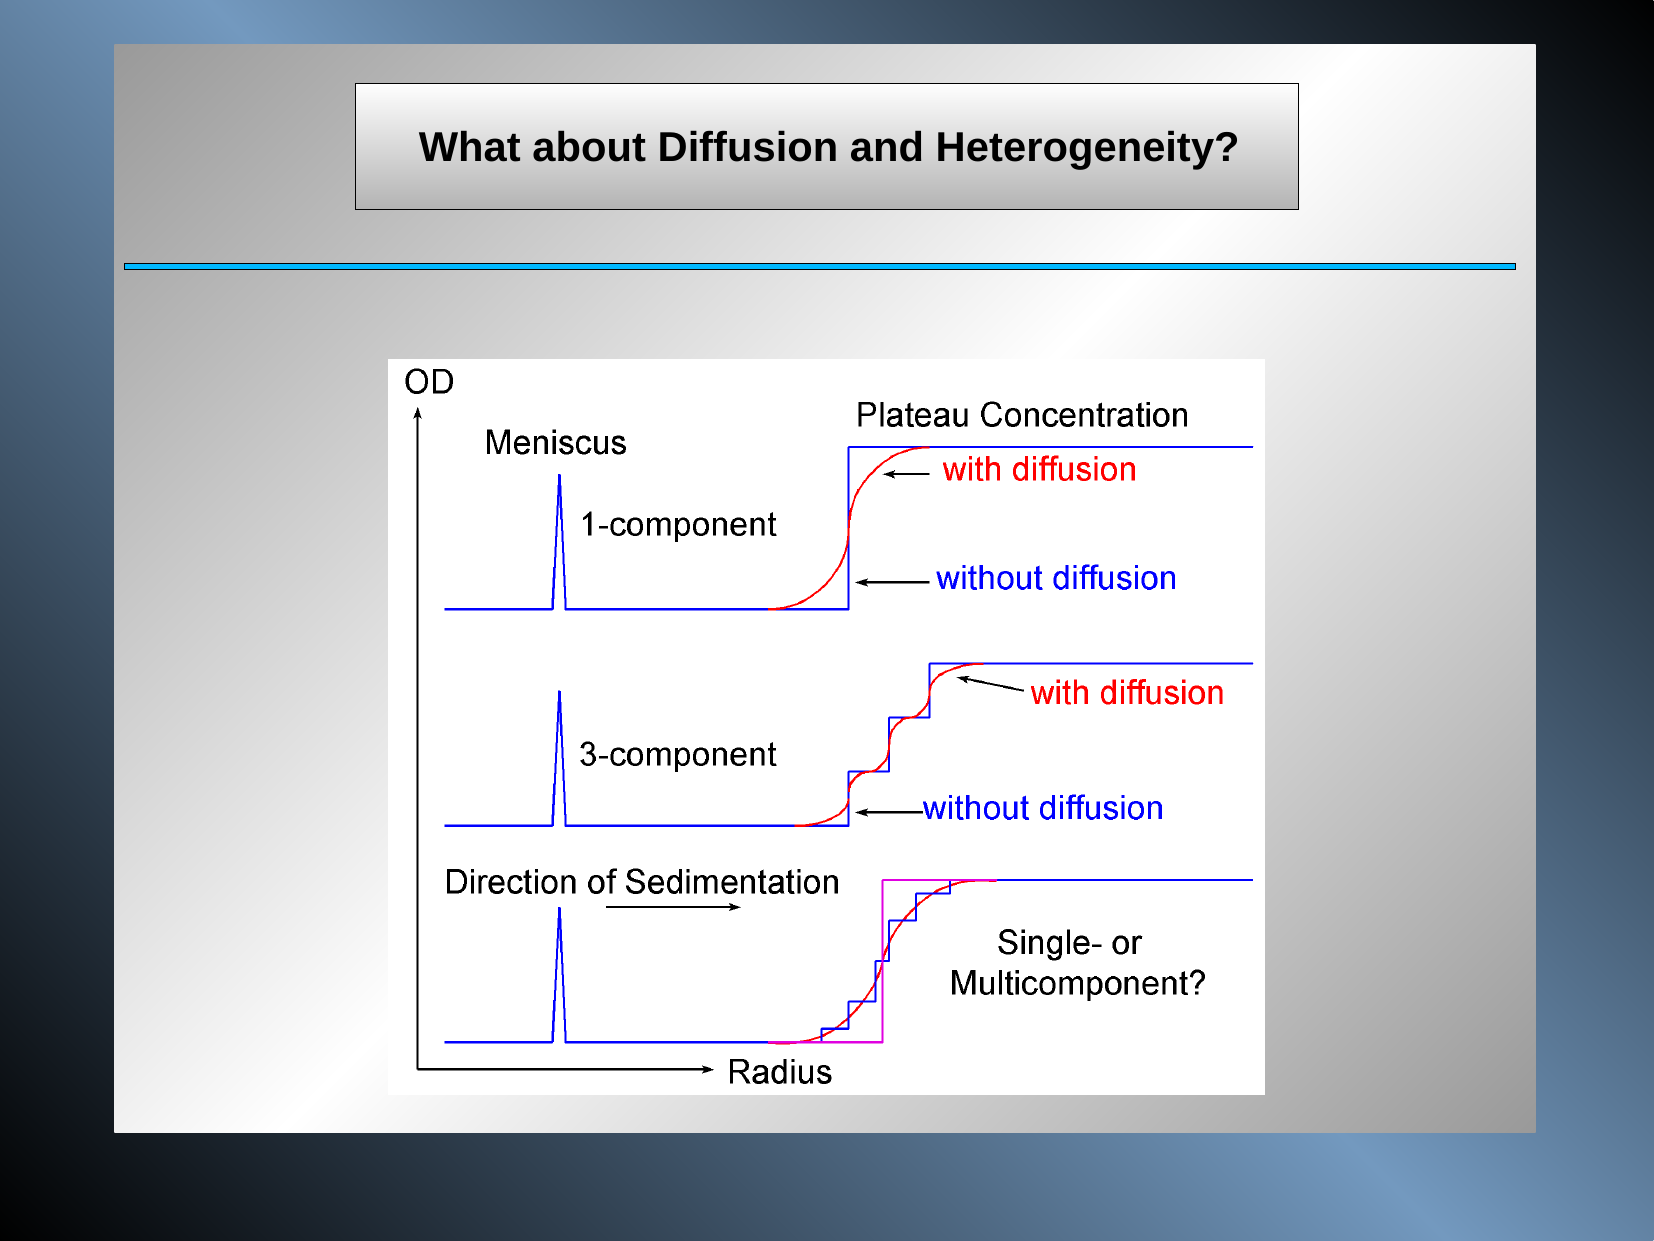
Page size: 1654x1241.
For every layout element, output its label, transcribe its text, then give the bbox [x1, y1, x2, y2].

text_box [355, 83, 1299, 210]
picture [388, 359, 1265, 1095]
text_box What about Diffusion and Heterogeneity? [418, 124, 1243, 172]
text_box [124, 263, 1516, 270]
